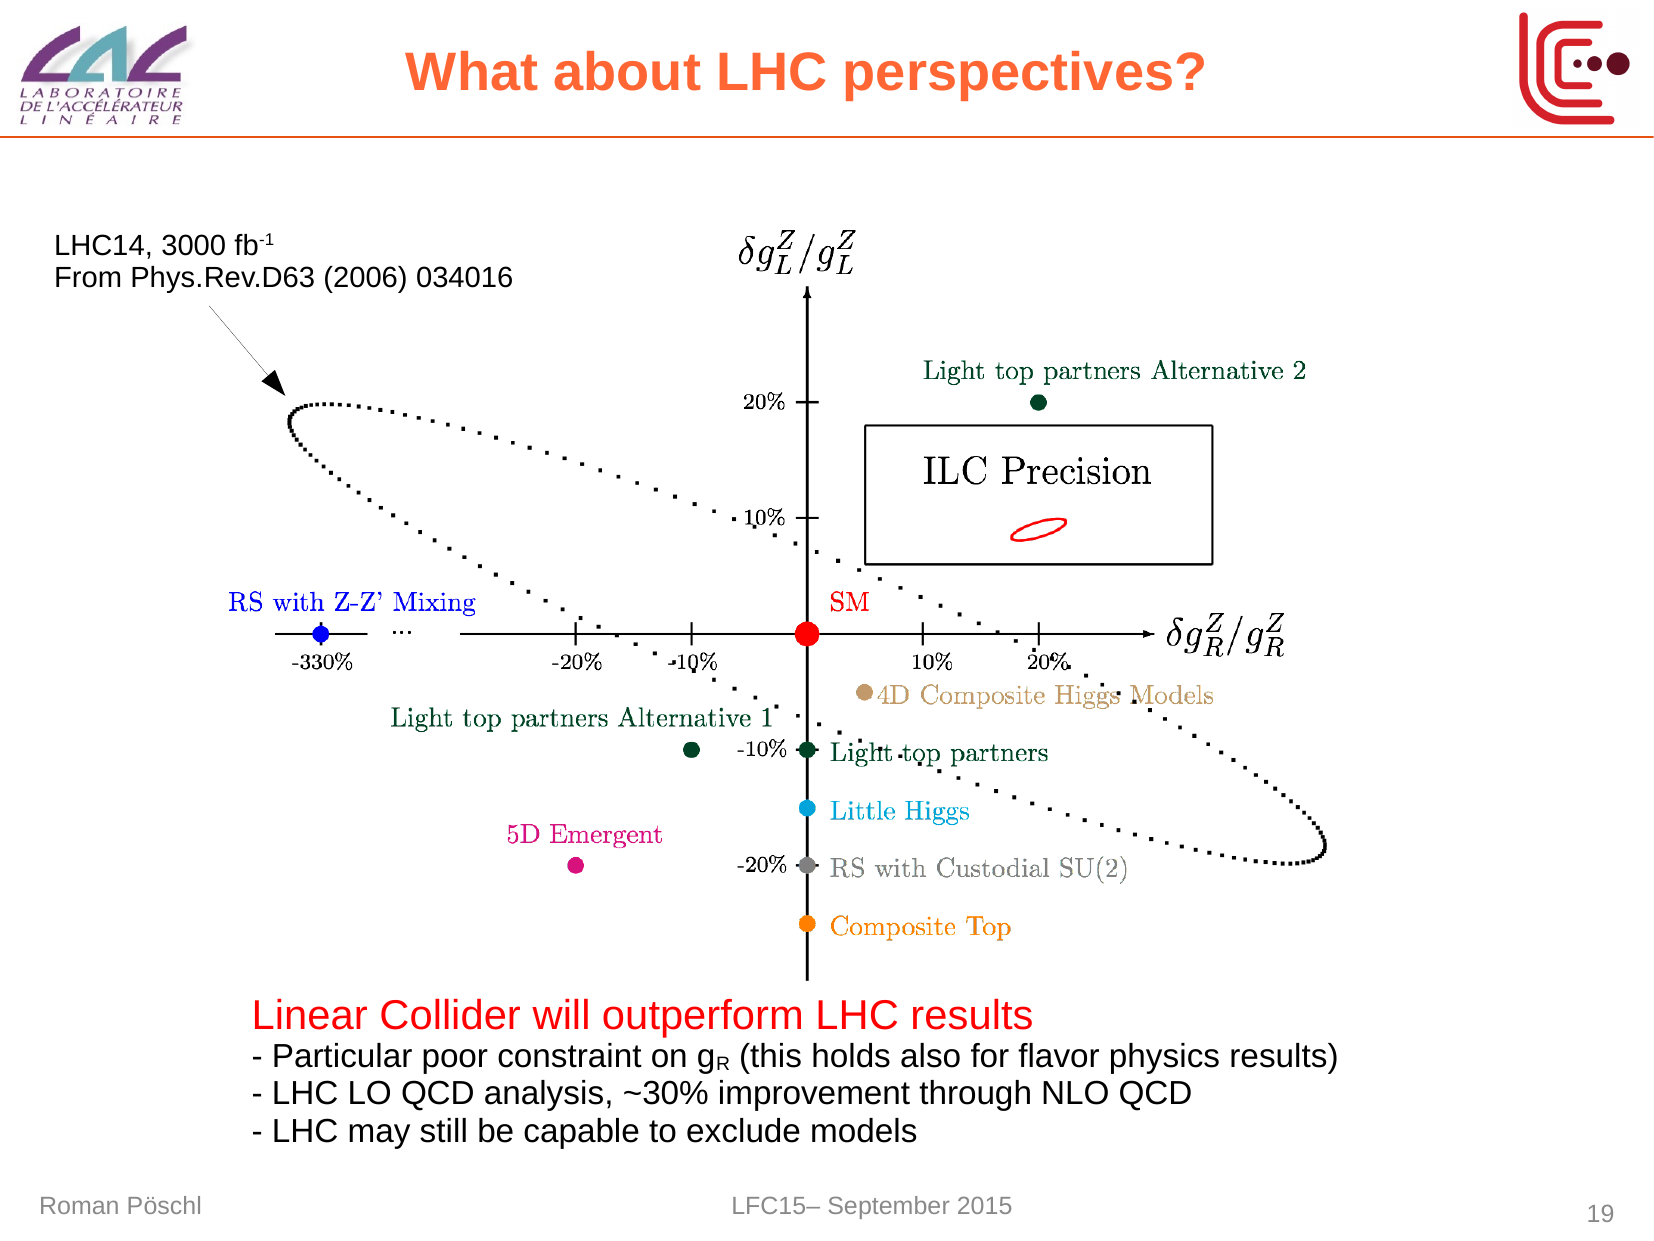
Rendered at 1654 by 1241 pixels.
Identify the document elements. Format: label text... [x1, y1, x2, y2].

picture [229, 230, 1327, 981]
text_box LHC14, 3000 fb-1 From Phys.Rev.D63 (2006) 034016 [39, 221, 530, 303]
picture [1508, 2, 1641, 135]
text_box Linear Collider will outperform LHC results - Particular poor constraint on gR (this holds also for flavor physics results) - LHC LO QCD analysis, ~30% improvement through NLO QCD - LHC may still be capable to exclude models [236, 984, 1355, 1206]
picture [17, 22, 199, 127]
title What about LHC perspectives? [63, 29, 1552, 113]
